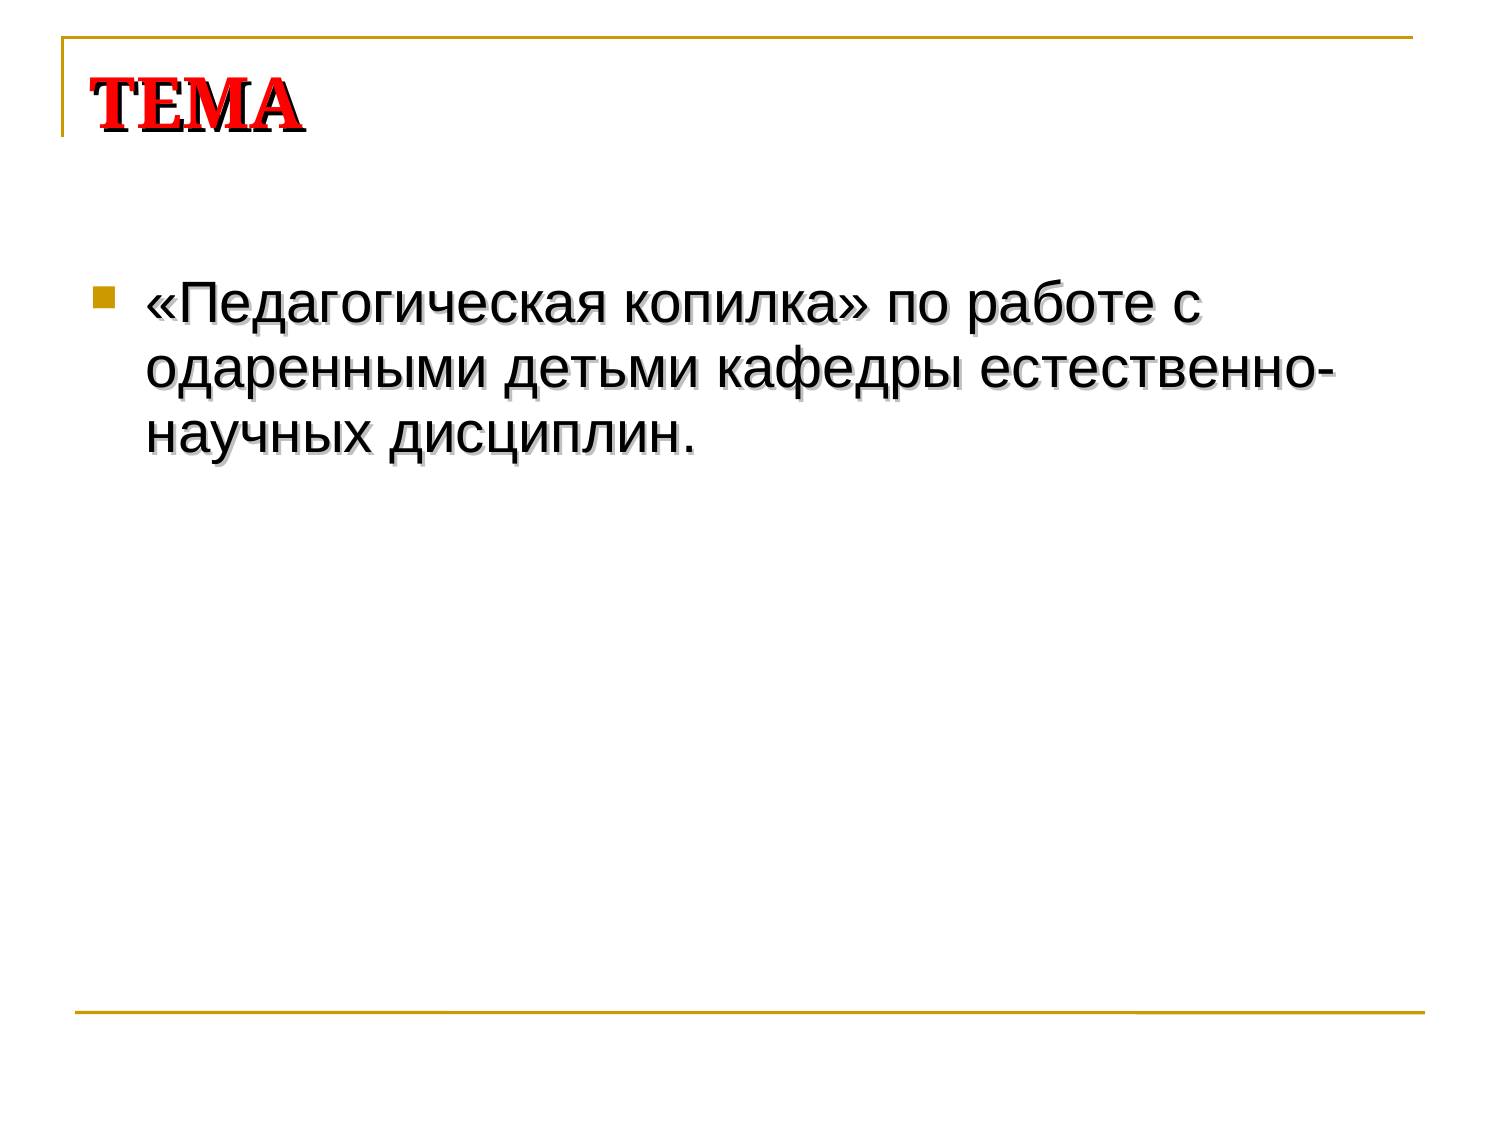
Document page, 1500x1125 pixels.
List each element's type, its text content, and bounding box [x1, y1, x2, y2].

list «Педагогическая копилка» по работе с одаренными детьми кафедры естественно-научных дисциплин. [75, 262, 1426, 1006]
title ТЕМА [75, 45, 1426, 233]
